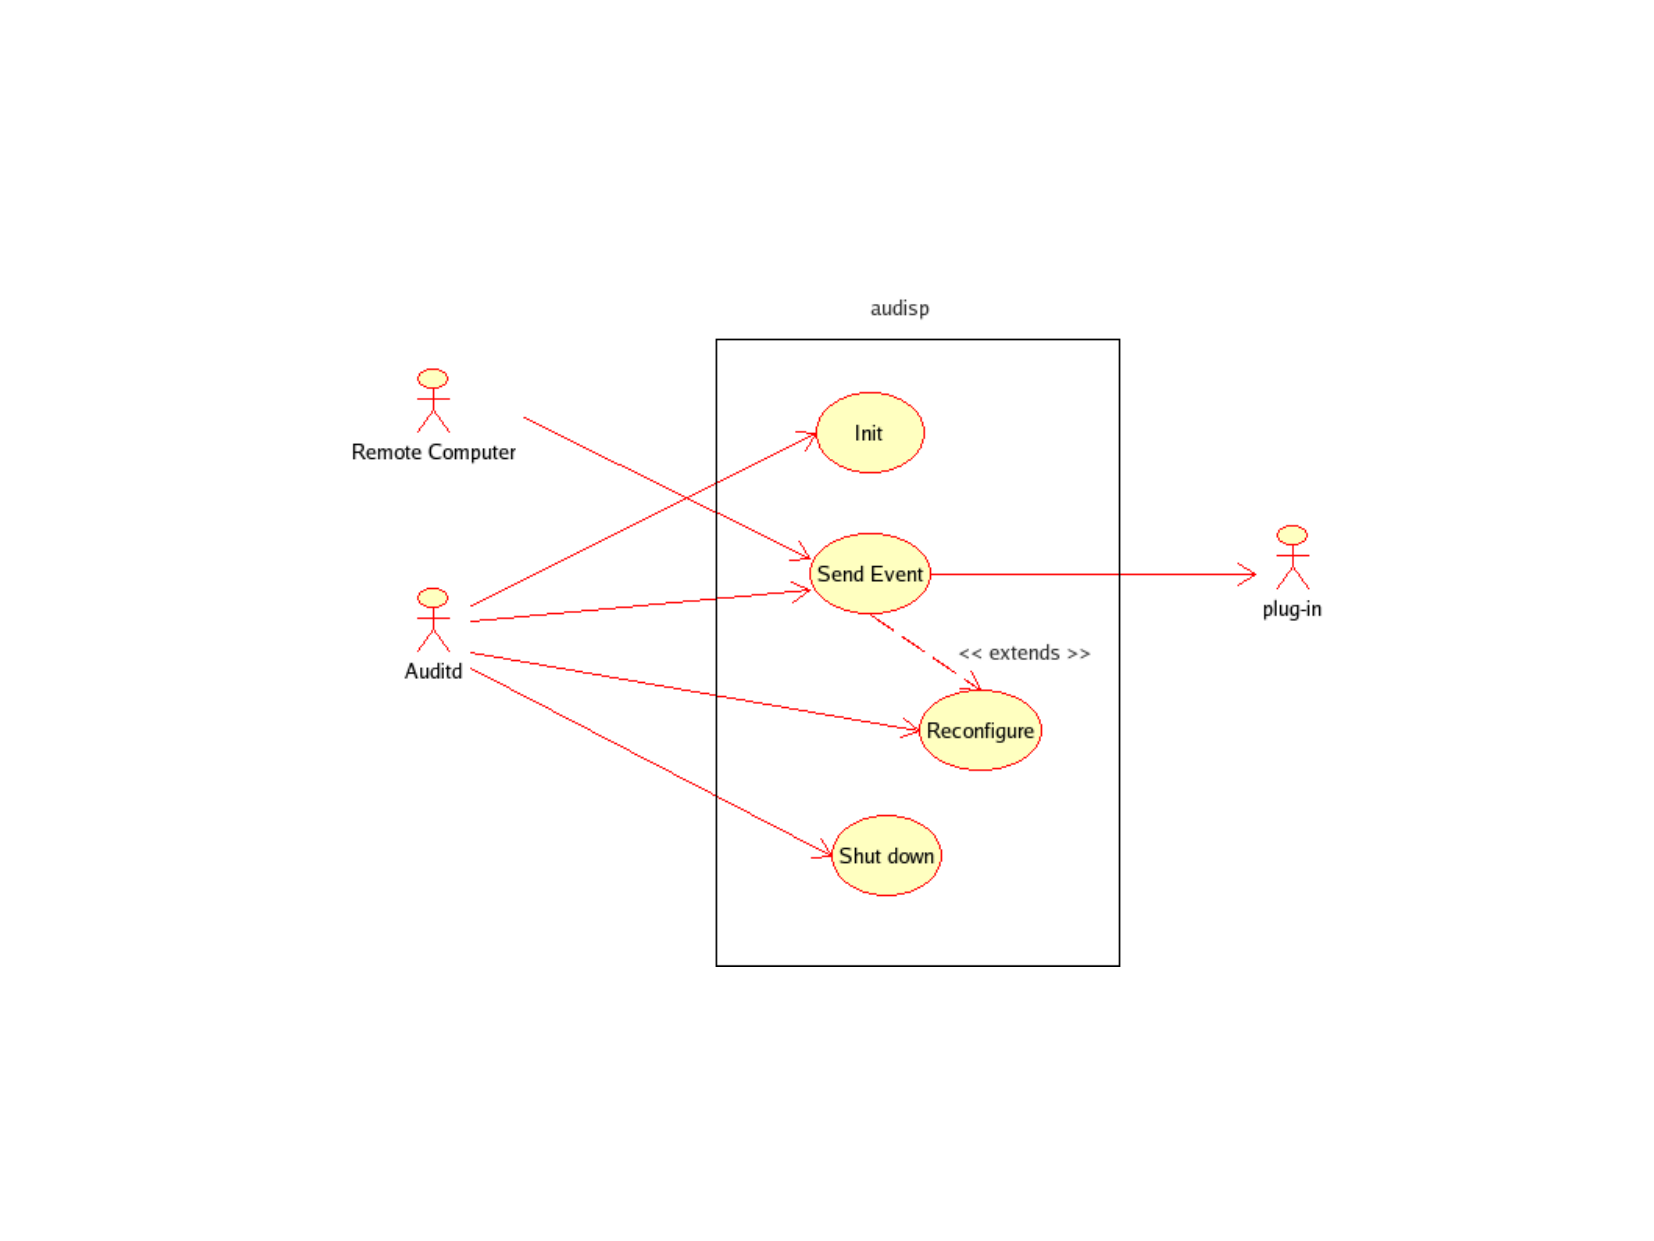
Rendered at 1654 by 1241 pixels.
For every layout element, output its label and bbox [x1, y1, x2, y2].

picture [344, 292, 1330, 967]
